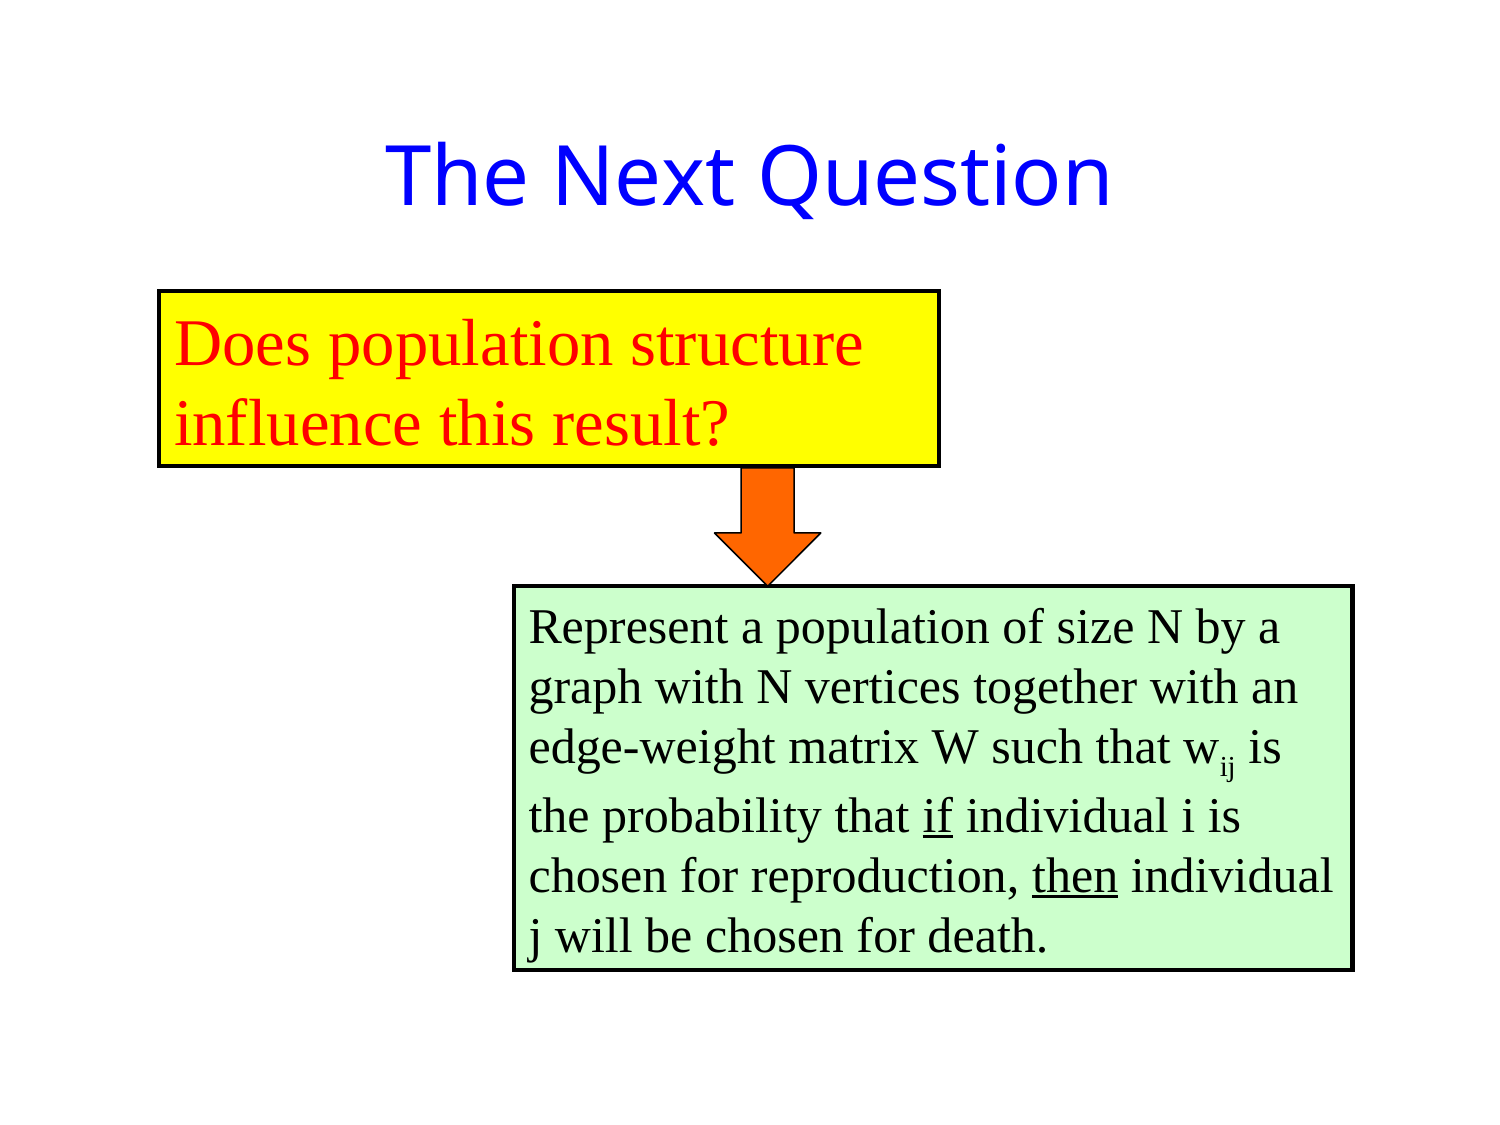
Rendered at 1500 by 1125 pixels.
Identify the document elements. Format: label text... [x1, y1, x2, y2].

text_box Represent a population of size N by a graph with N vertices together with an edge-weight matrix W such that wij is the probability that if individual i is chosen for reproduction, then individual j will be chosen for death. [513, 586, 1353, 970]
title The Next Question [112, 78, 1388, 266]
text_box Does population structure influence this result? [159, 290, 940, 467]
text_box [714, 467, 821, 587]
